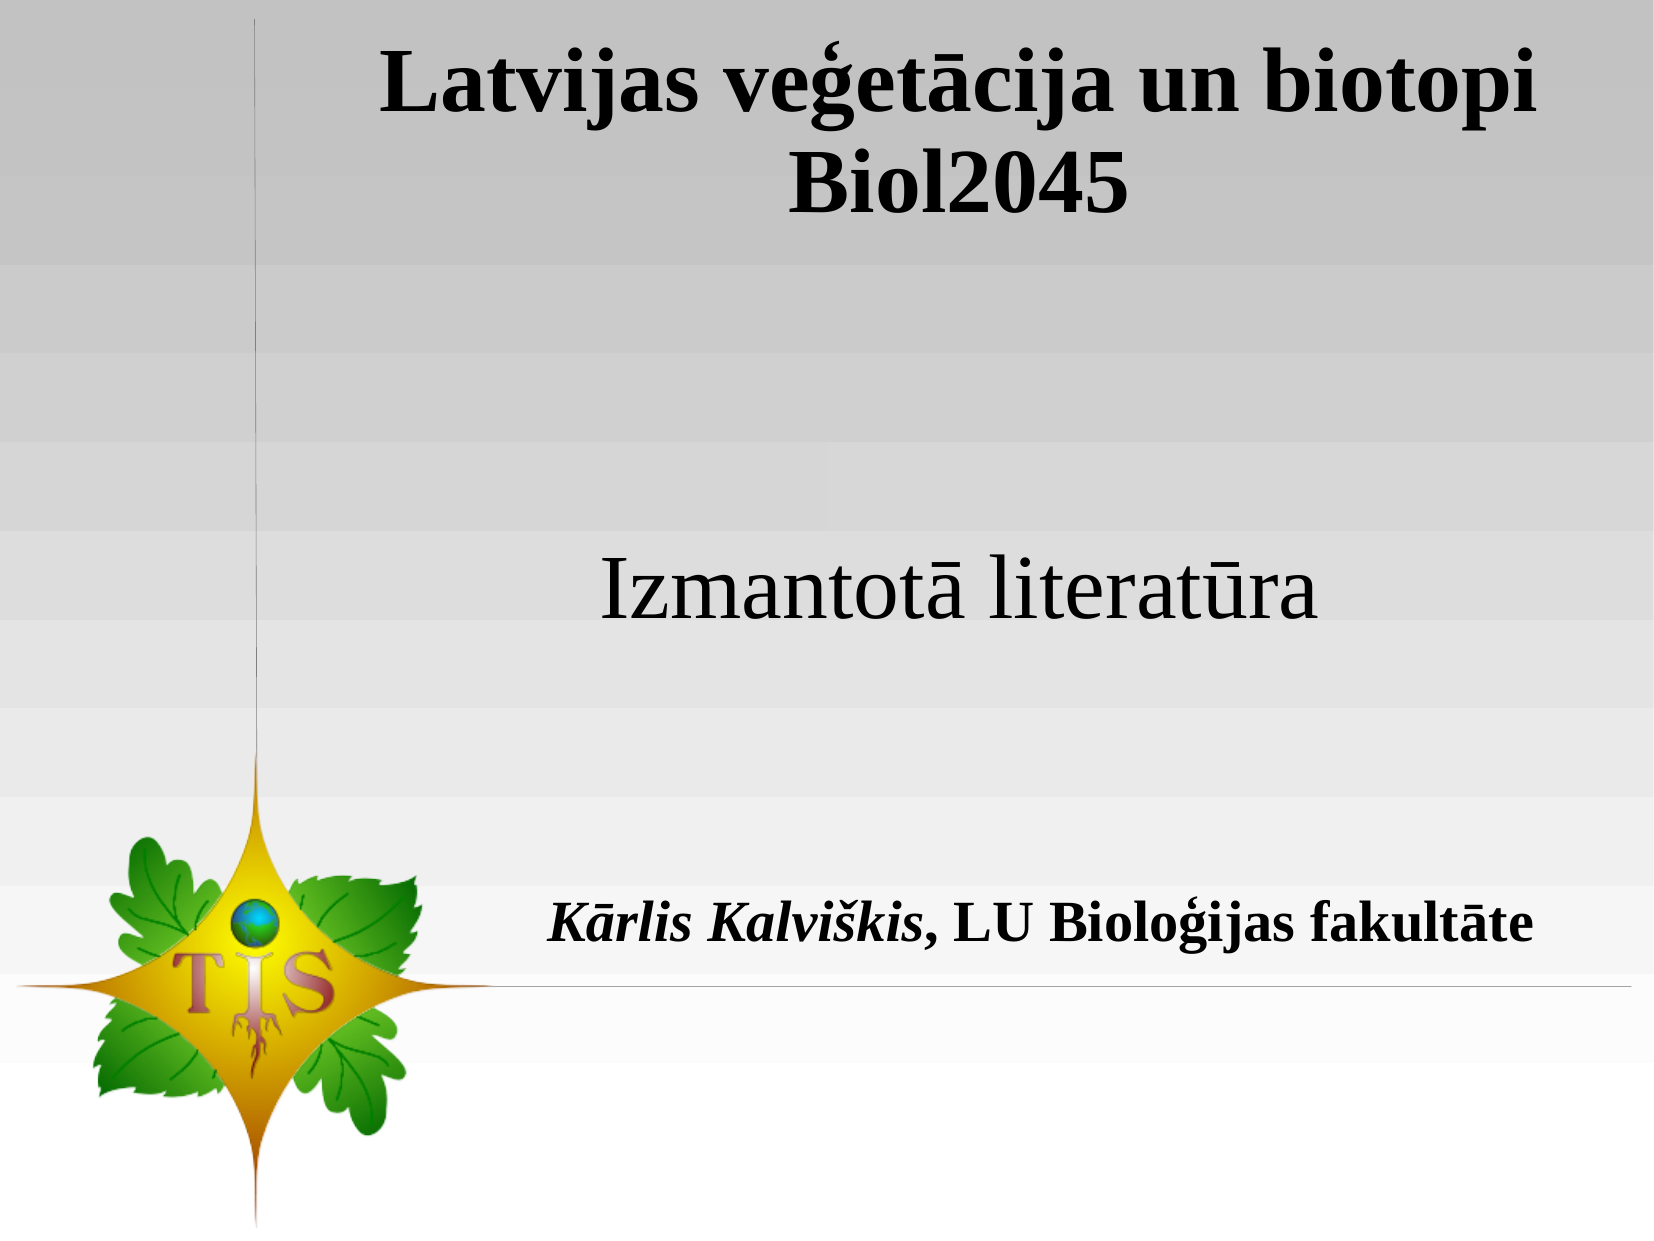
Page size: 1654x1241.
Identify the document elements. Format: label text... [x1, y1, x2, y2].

title Izmantotā literatūra [295, 314, 1625, 861]
picture [0, 0, 1654, 1241]
